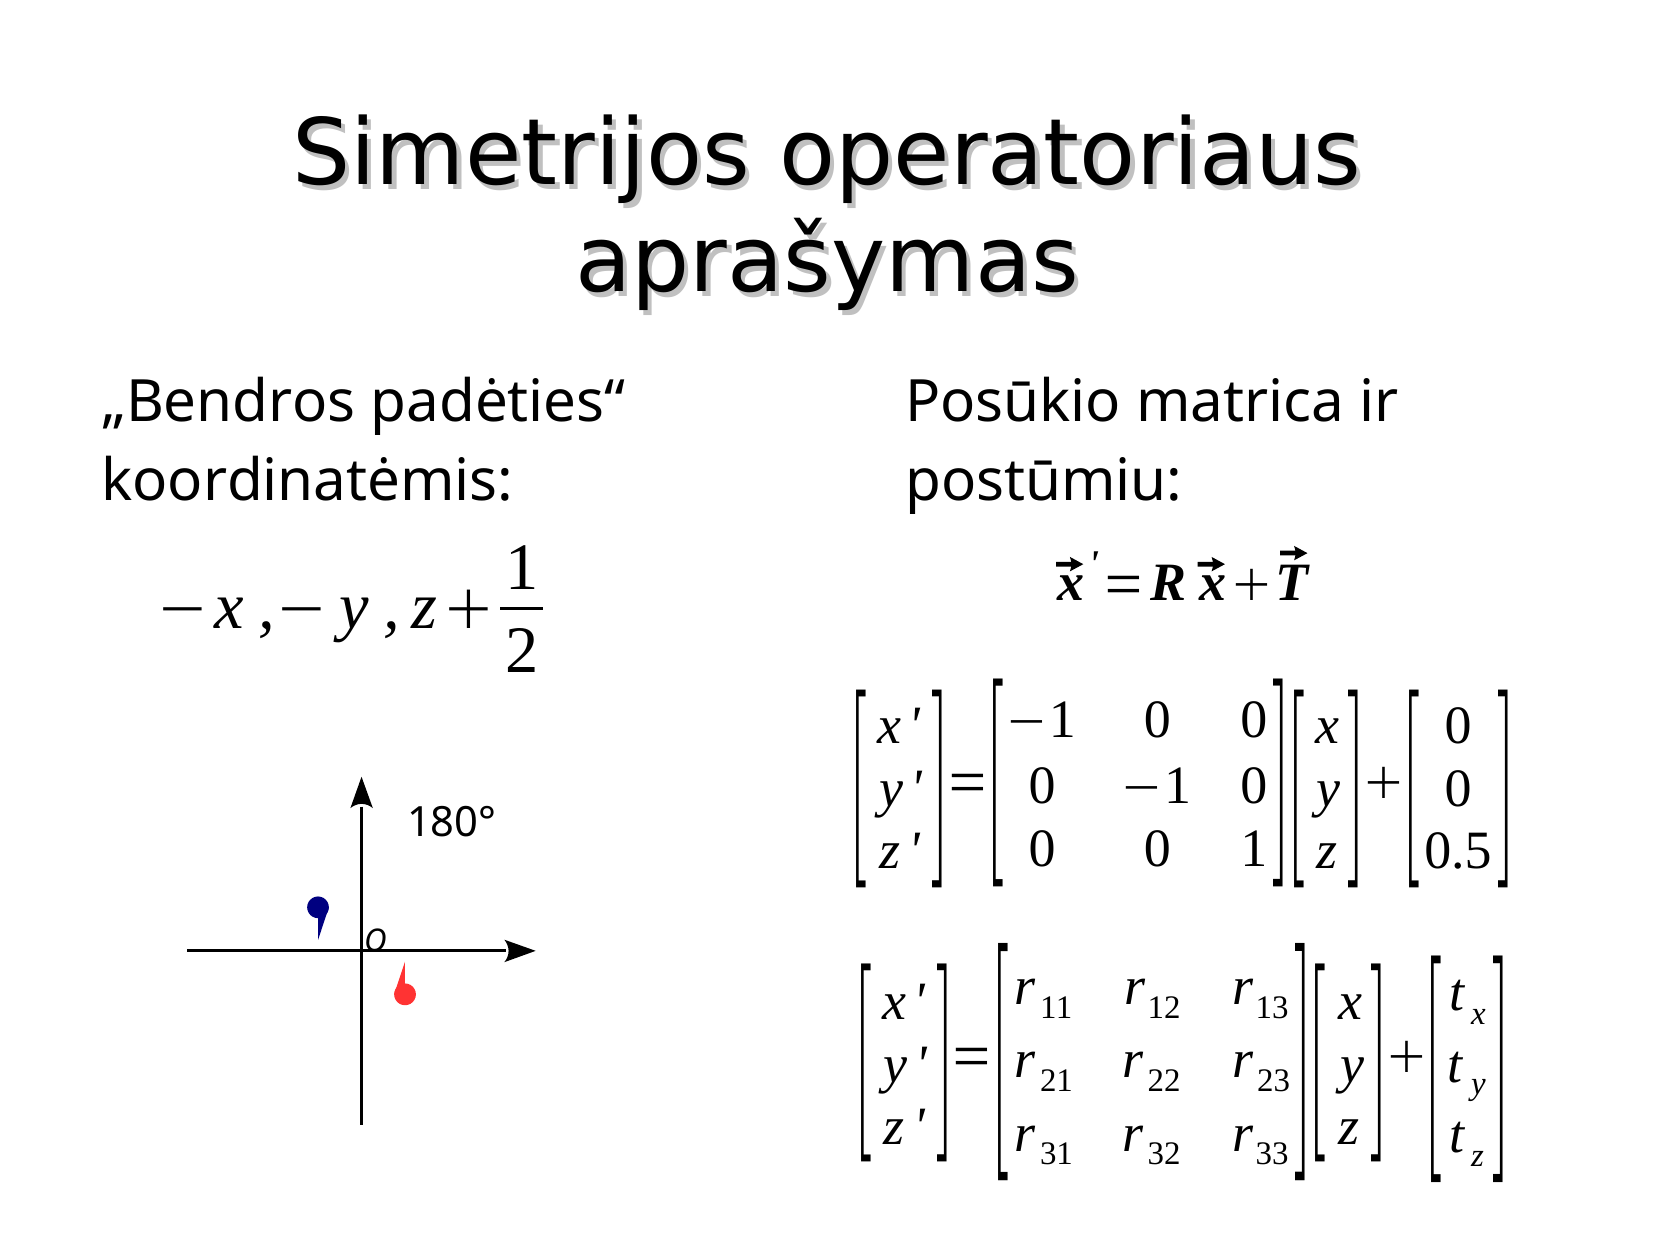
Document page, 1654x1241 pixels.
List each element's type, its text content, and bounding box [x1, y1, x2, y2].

text_box O [364, 918, 410, 970]
text_box [307, 896, 329, 940]
chart [850, 940, 1513, 1184]
chart [846, 675, 1518, 890]
text_box Posūkio matrica ir postūmiu: [905, 358, 1468, 500]
text_box [394, 961, 416, 1006]
chart [1046, 541, 1317, 612]
text_box „Bendros padėties“ koordinatėmis: [101, 358, 681, 500]
text_box 180° [407, 791, 526, 841]
title Simetrijos operatoriaus aprašymas [121, 99, 1534, 314]
chart [150, 530, 552, 688]
